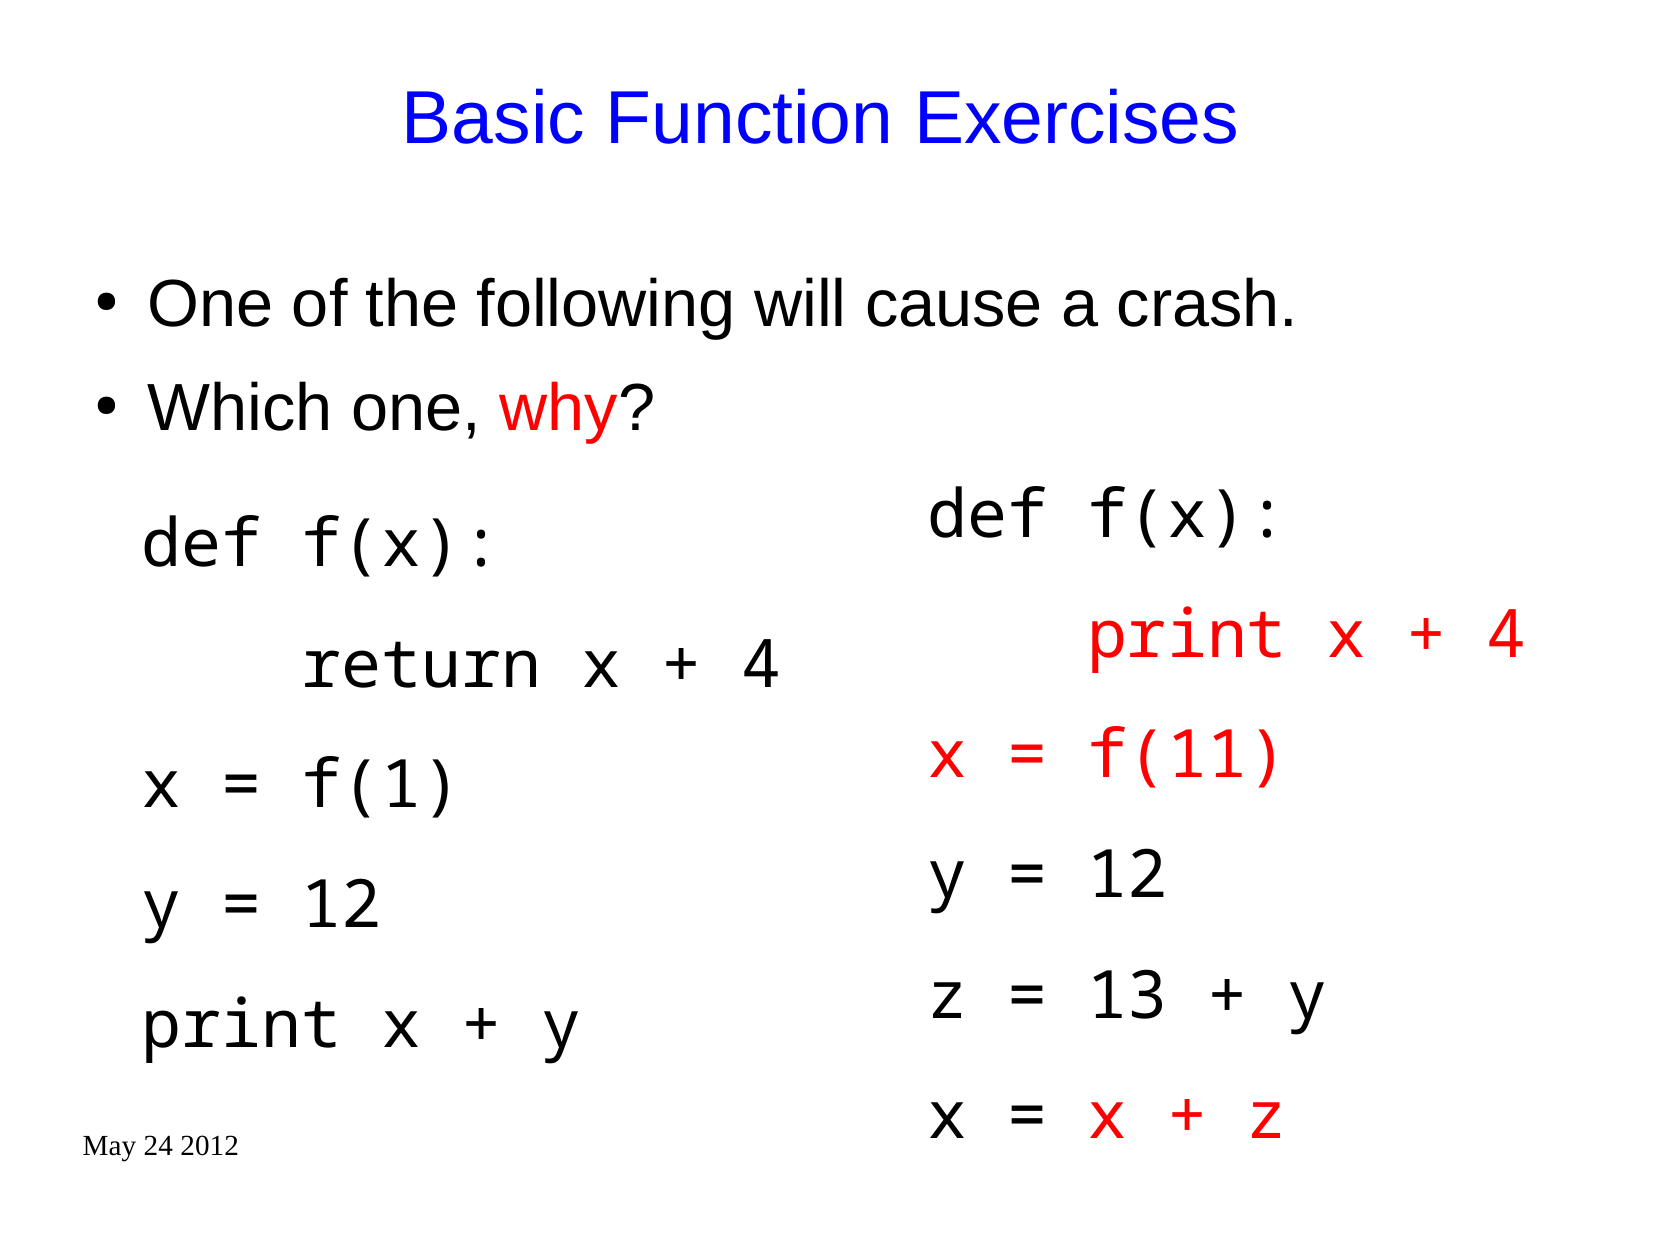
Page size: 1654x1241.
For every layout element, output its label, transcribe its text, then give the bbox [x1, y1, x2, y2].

list One of the following will cause a crash. Which one, why? [76, 265, 1565, 657]
title Basic Function Exercises [76, 58, 1565, 178]
list def f(x): return x + 4 x = f(1) y = 12 print x + y [71, 495, 798, 948]
list def f(x): print x + 4 x = f(11) y = 12 z = 13 + y x = x + z [856, 465, 1583, 1014]
